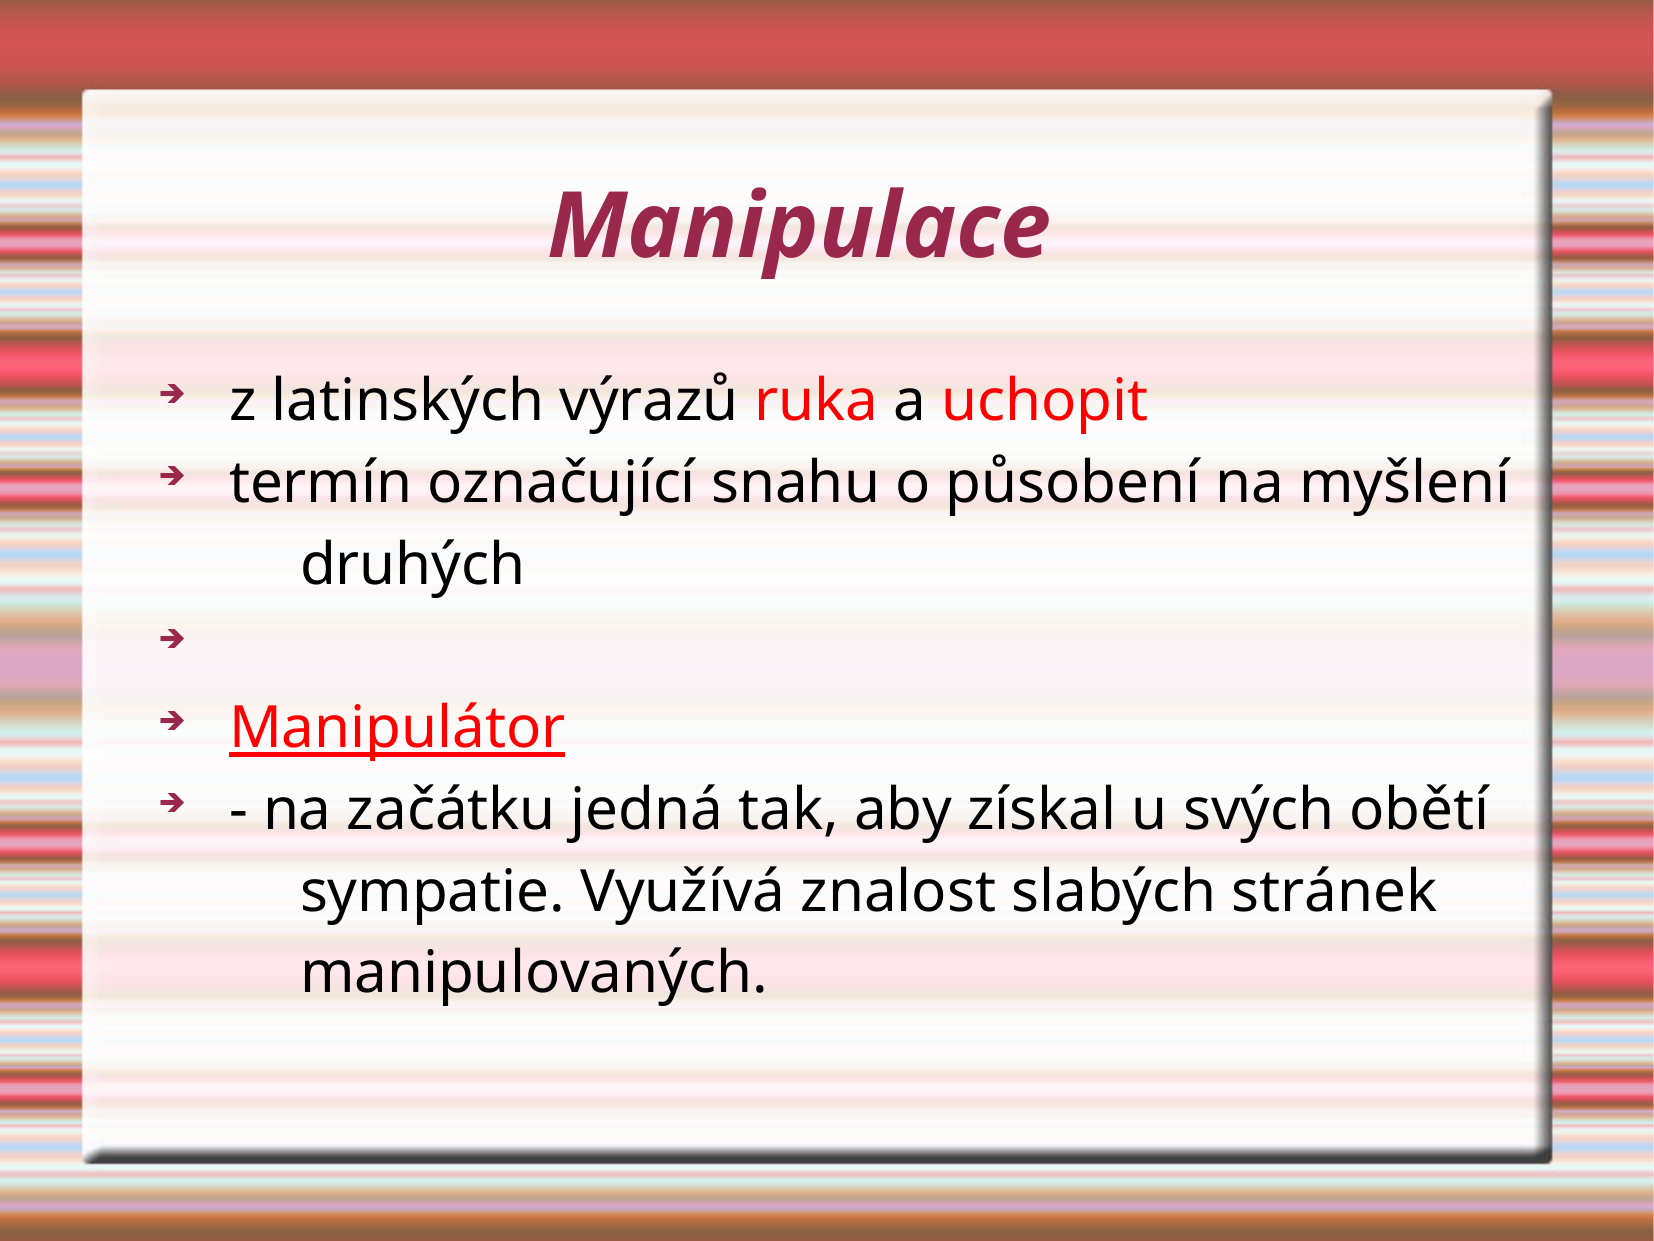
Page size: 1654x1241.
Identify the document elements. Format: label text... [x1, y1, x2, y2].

list z latinských výrazů ruka a uchopit termín označující snahu o působení na myšlení druhých Manipulátor - na začátku jedná tak, aby získal u svých obětí sympatie. Využívá znalost slabých stránek manipulovaných. [134, 350, 1516, 1133]
title Manipulace [93, 118, 1506, 305]
